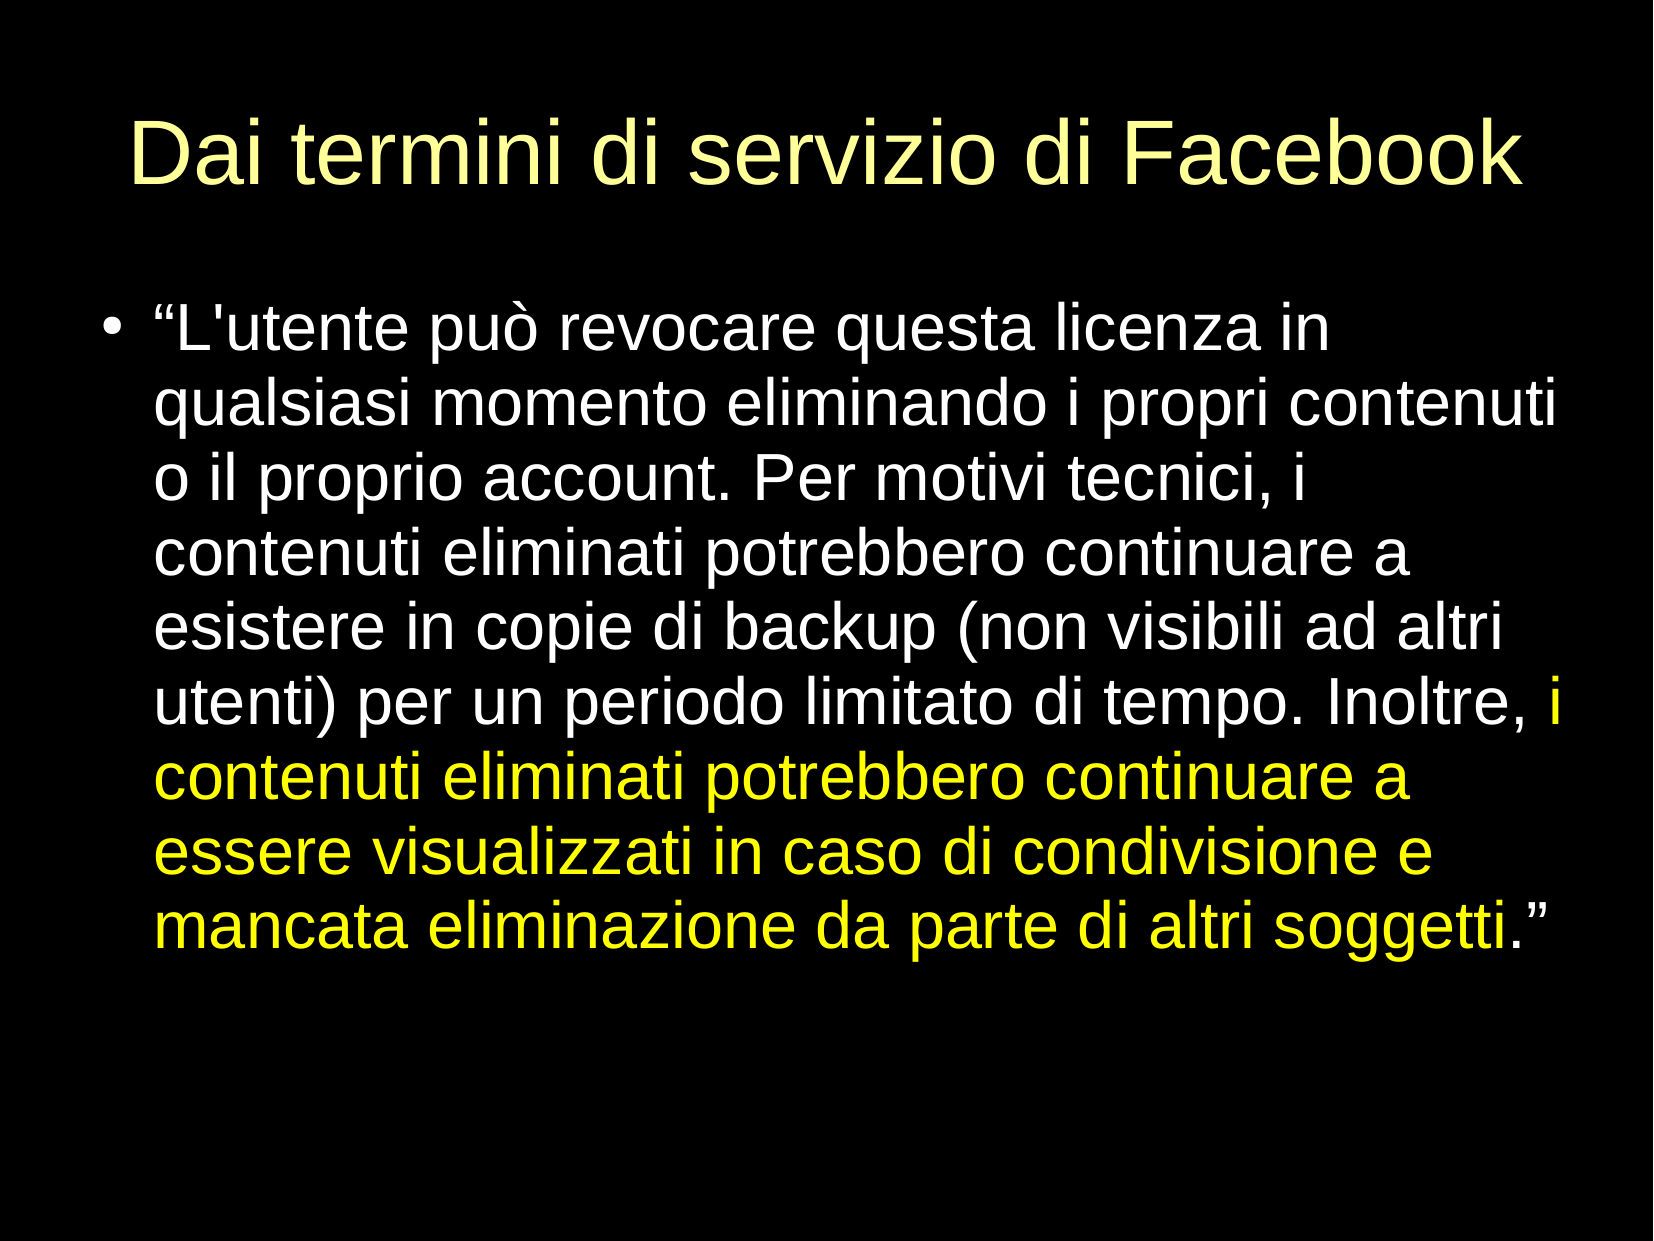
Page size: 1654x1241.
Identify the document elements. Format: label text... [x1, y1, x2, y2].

title Dai termini di servizio di Facebook [82, 49, 1571, 257]
list “L'utente può revocare questa licenza in qualsiasi momento eliminando i propri contenuti o il proprio account. Per motivi tecnici, i contenuti eliminati potrebbero continuare a esistere in copie di backup (non visibili ad altri utenti) per un periodo limitato di tempo. Inoltre, i contenuti eliminati potrebbero continuare a essere visualizzati in caso di condivisione e mancata eliminazione da parte di altri soggetti.” [82, 290, 1571, 1126]
